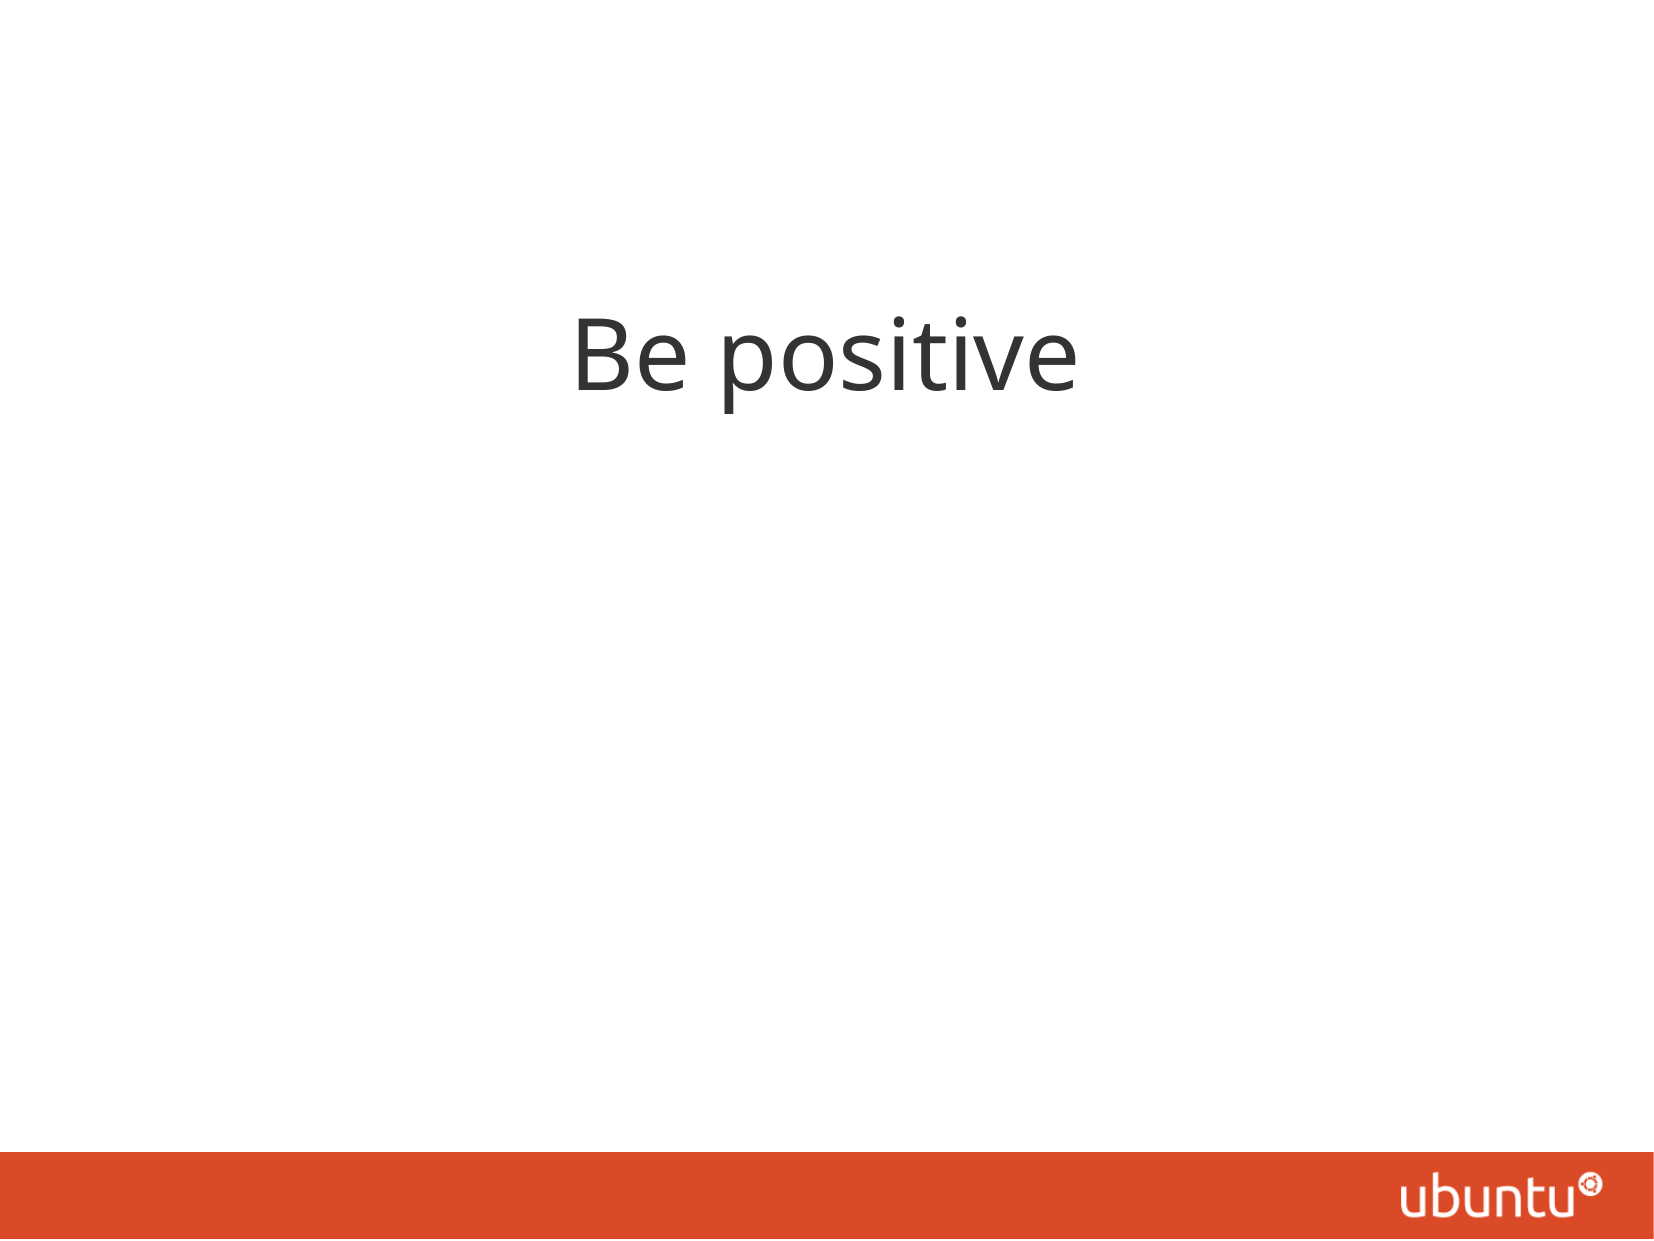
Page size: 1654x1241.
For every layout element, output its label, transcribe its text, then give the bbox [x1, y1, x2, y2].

picture [0, 1152, 1654, 1239]
title Be positive [56, 121, 1596, 596]
